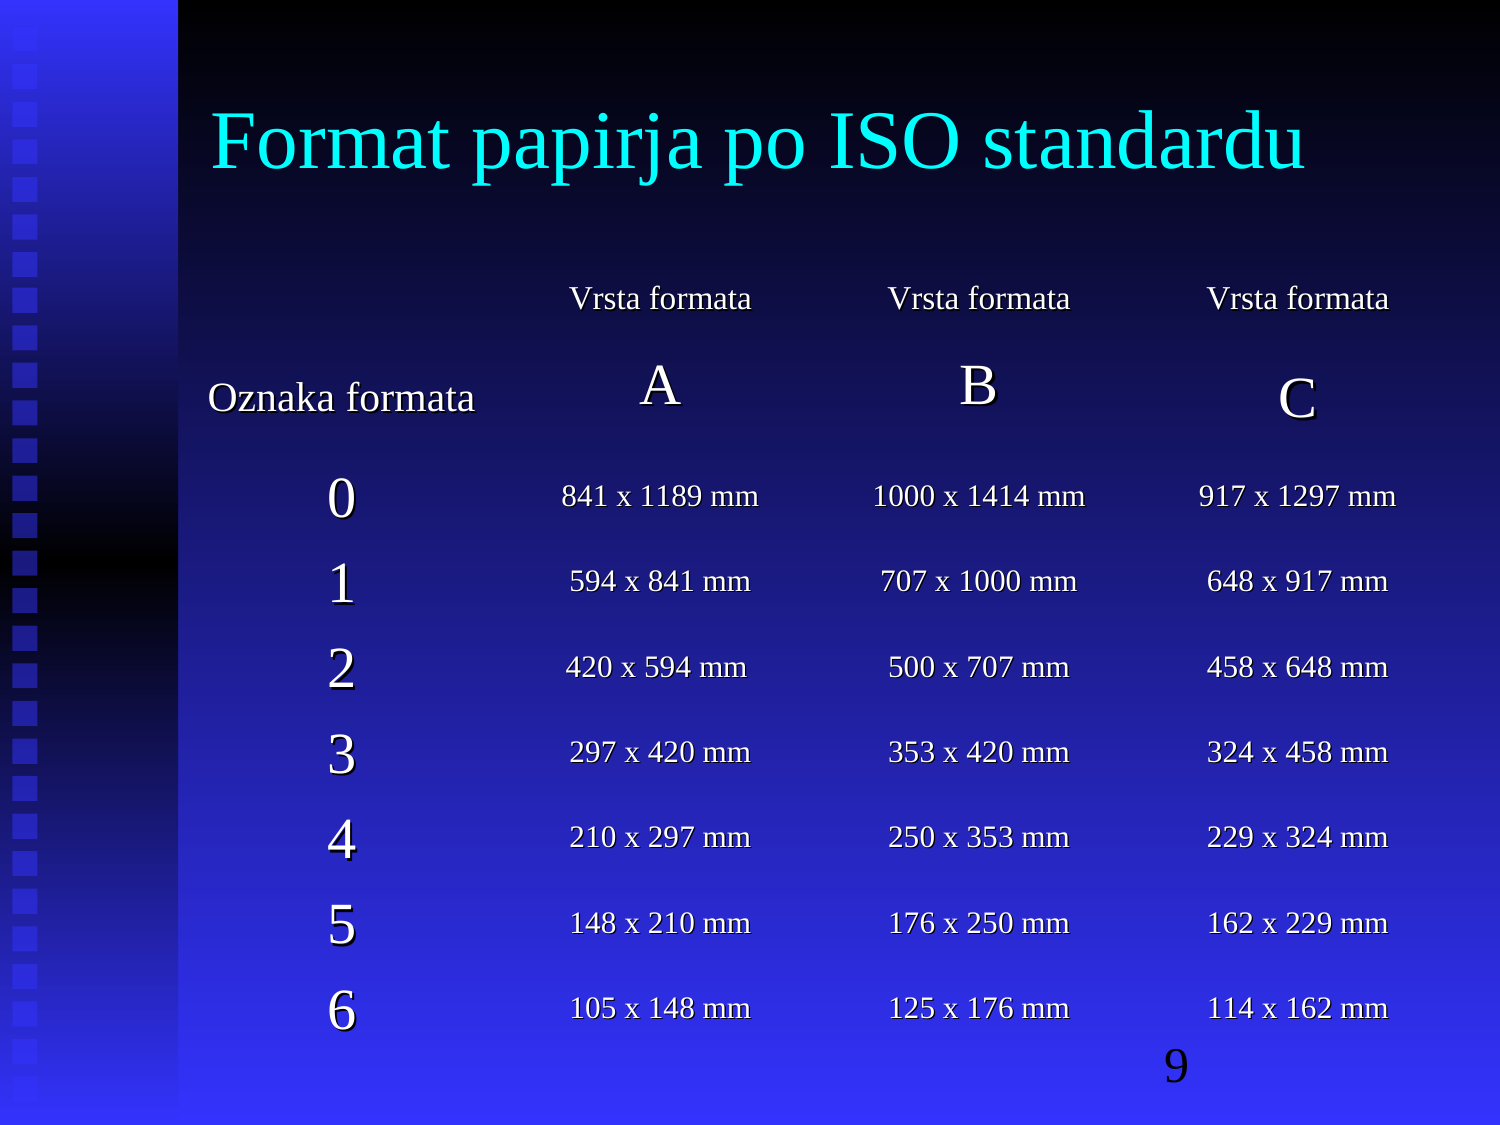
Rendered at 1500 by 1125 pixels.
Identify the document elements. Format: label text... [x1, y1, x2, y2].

table_cell 841 x 1189 mm [501, 451, 820, 536]
table_cell 297 x 420 mm [501, 707, 820, 793]
table_cell 210 x 297 mm [501, 793, 820, 878]
table_cell 125 x 176 mm [820, 963, 1139, 1049]
table_cell 324 x 458 mm [1139, 707, 1457, 793]
table_cell 176 x 250 mm [820, 878, 1139, 963]
table_header Vrsta formata [820, 255, 1139, 338]
table_cell Oznaka formata [182, 338, 501, 451]
table_cell 594 x 841 mm [501, 536, 820, 622]
table_cell B [820, 338, 1139, 451]
table_cell 353 x 420 mm [820, 707, 1139, 793]
table_cell 500 x 707 mm [820, 622, 1139, 707]
table_cell 162 x 229 mm [1139, 878, 1457, 963]
table_cell A [501, 338, 820, 451]
table_cell 114 x 162 mm [1139, 963, 1457, 1049]
table_cell 105 x 148 mm [501, 963, 820, 1049]
table_cell 5 [182, 878, 501, 963]
table_cell 2 [182, 622, 501, 707]
table_header Vrsta formata [1139, 255, 1457, 338]
table_cell 1 [182, 536, 501, 622]
table_cell 648 x 917 mm [1139, 536, 1457, 622]
table_cell 229 x 324 mm [1139, 793, 1457, 878]
table_header [182, 255, 501, 338]
title Format papirja po ISO standardu [195, 27, 1390, 243]
table_cell 458 x 648 mm [1139, 622, 1457, 707]
table_cell 4 [182, 793, 501, 878]
table_cell 250 x 353 mm [820, 793, 1139, 878]
table_cell 1000 x 1414 mm [820, 451, 1139, 536]
table_cell 917 x 1297 mm [1139, 451, 1457, 536]
table_cell 148 x 210 mm [501, 878, 820, 963]
table_cell 3 [182, 707, 501, 793]
table_cell 0 [182, 451, 501, 536]
table_cell C [1139, 338, 1457, 451]
table_cell 6 [182, 963, 501, 1049]
table_header Vrsta formata [501, 255, 820, 338]
table_cell 707 x 1000 mm [820, 536, 1139, 622]
table_cell 420 x 594 mm [501, 622, 820, 707]
